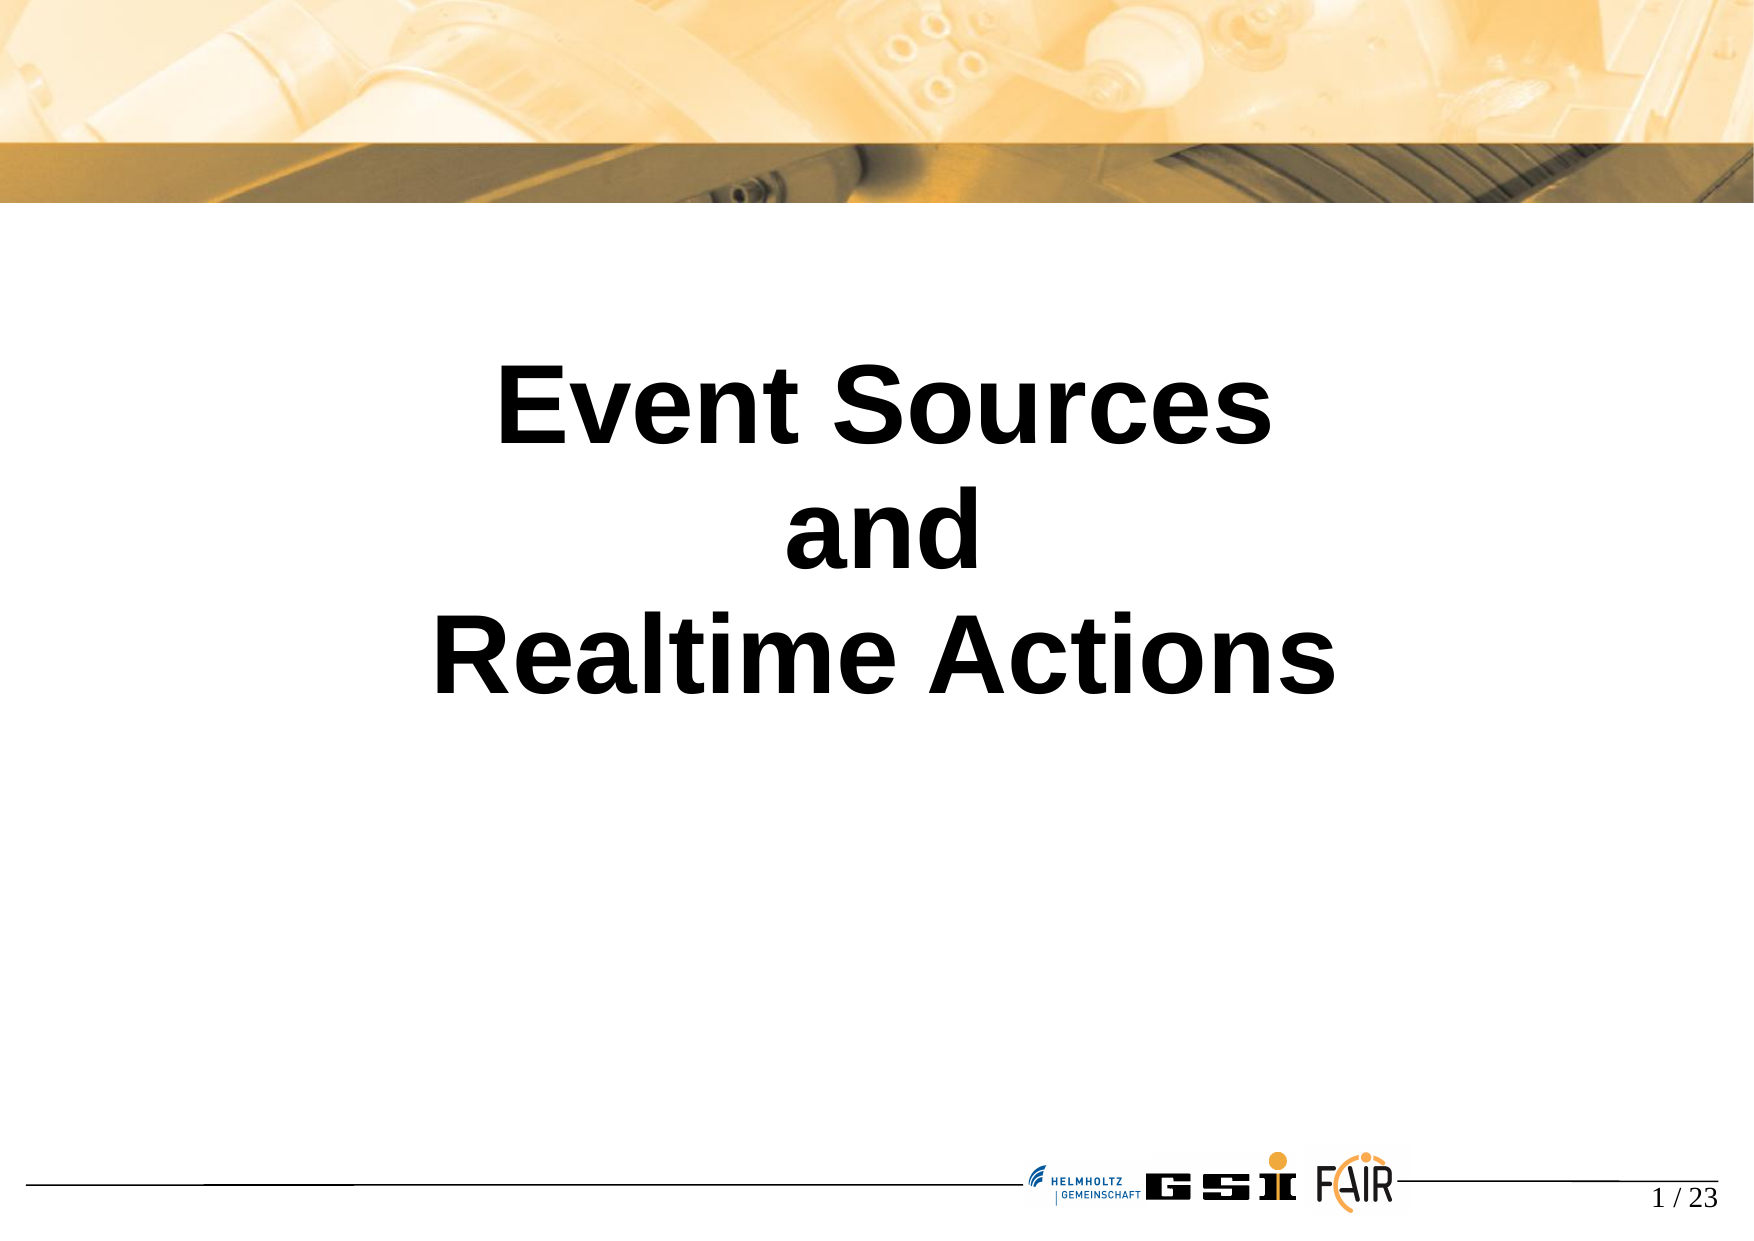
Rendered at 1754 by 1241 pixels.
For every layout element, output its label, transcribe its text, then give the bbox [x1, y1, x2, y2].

subtitle Event Sources and Realtime Actions [180, 49, 1590, 1010]
picture [1023, 1152, 1296, 1210]
picture [0, 0, 1754, 205]
picture [1305, 1144, 1414, 1215]
